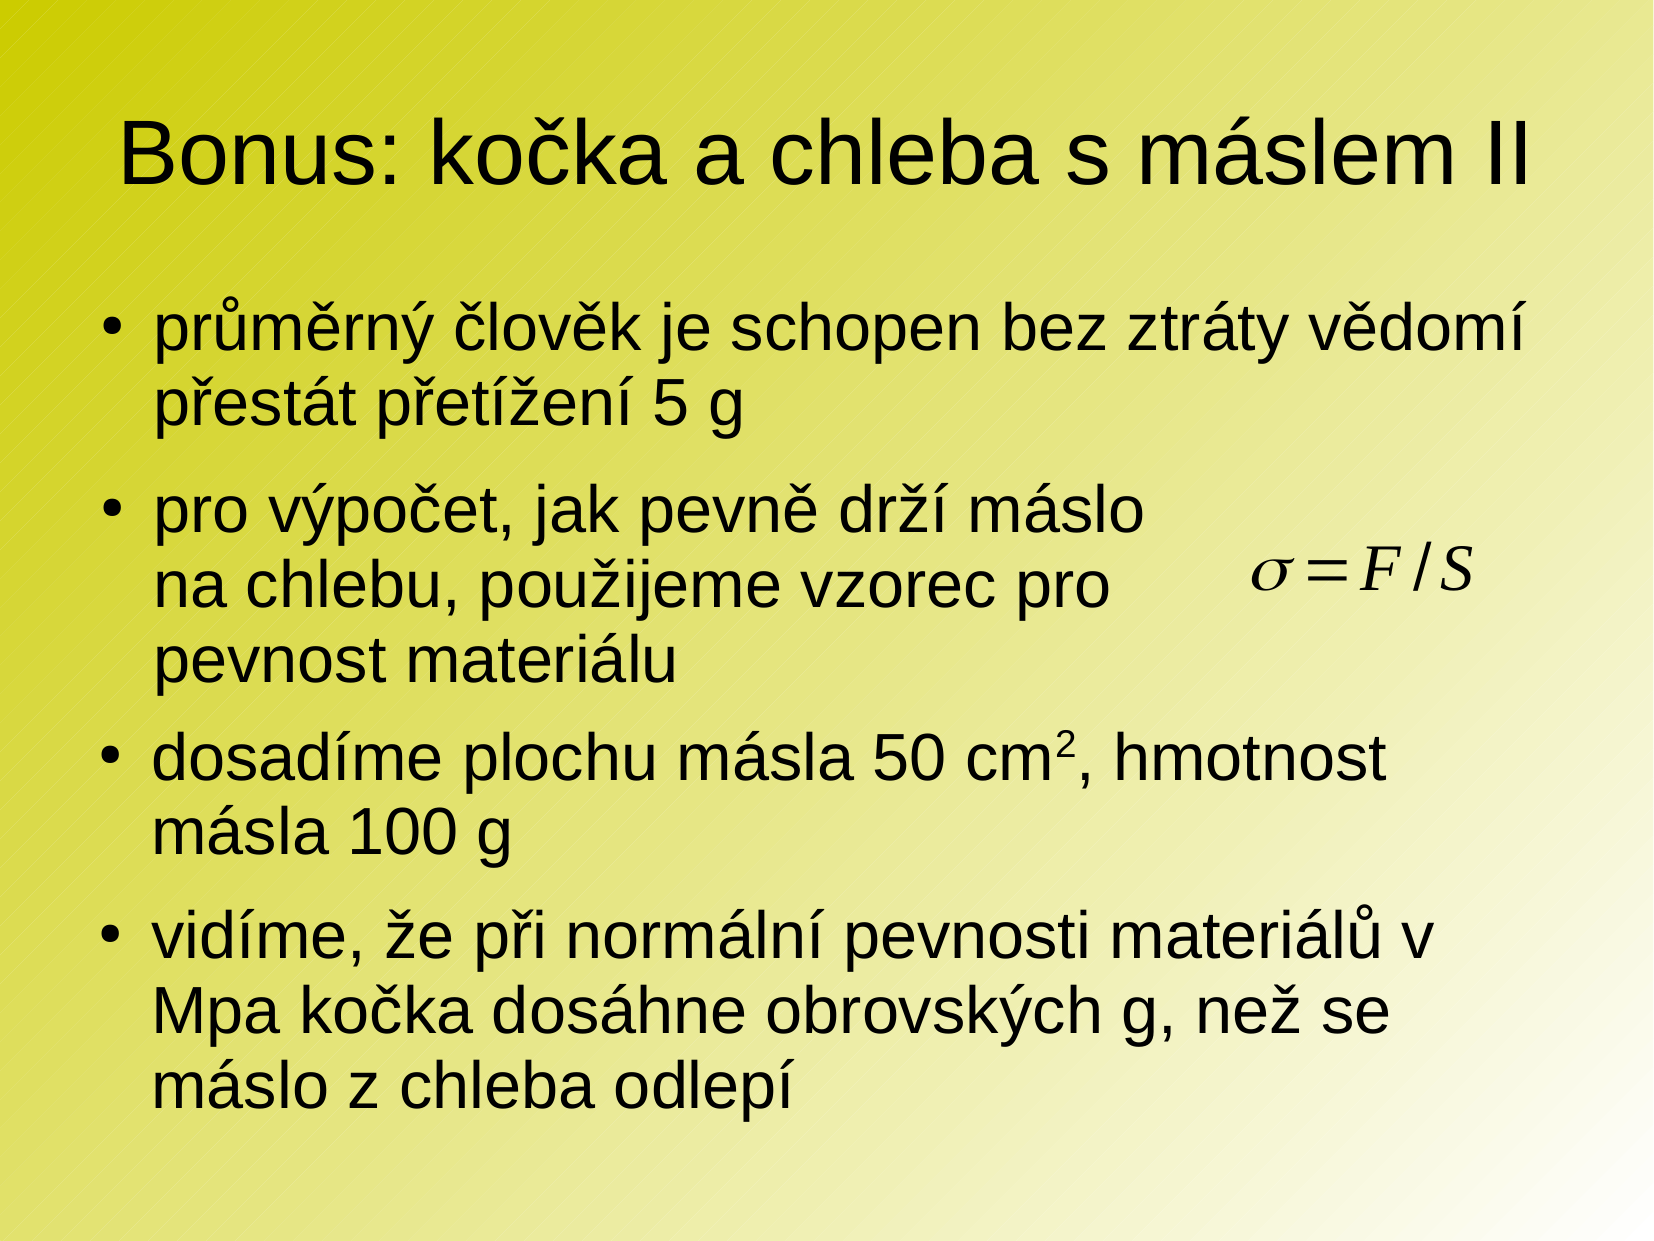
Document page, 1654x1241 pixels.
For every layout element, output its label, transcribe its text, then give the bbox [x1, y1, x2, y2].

list průměrný člověk je schopen bez ztráty vědomí přestát přetížení 5 g [82, 290, 1571, 440]
chart [1240, 531, 1480, 606]
list pro výpočet, jak pevně drží máslo na chlebu, použijeme vzorec pro pevnost materiálu [82, 472, 1182, 709]
list dosadíme plochu másla 50 cm2, hmotnost másla 100 g vidíme, že při normální pevnosti materiálů v Mpa kočka dosáhne obrovských g, než se máslo z chleba odlepí [80, 719, 1569, 1126]
title Bonus: kočka a chleba s máslem II [82, 49, 1571, 257]
